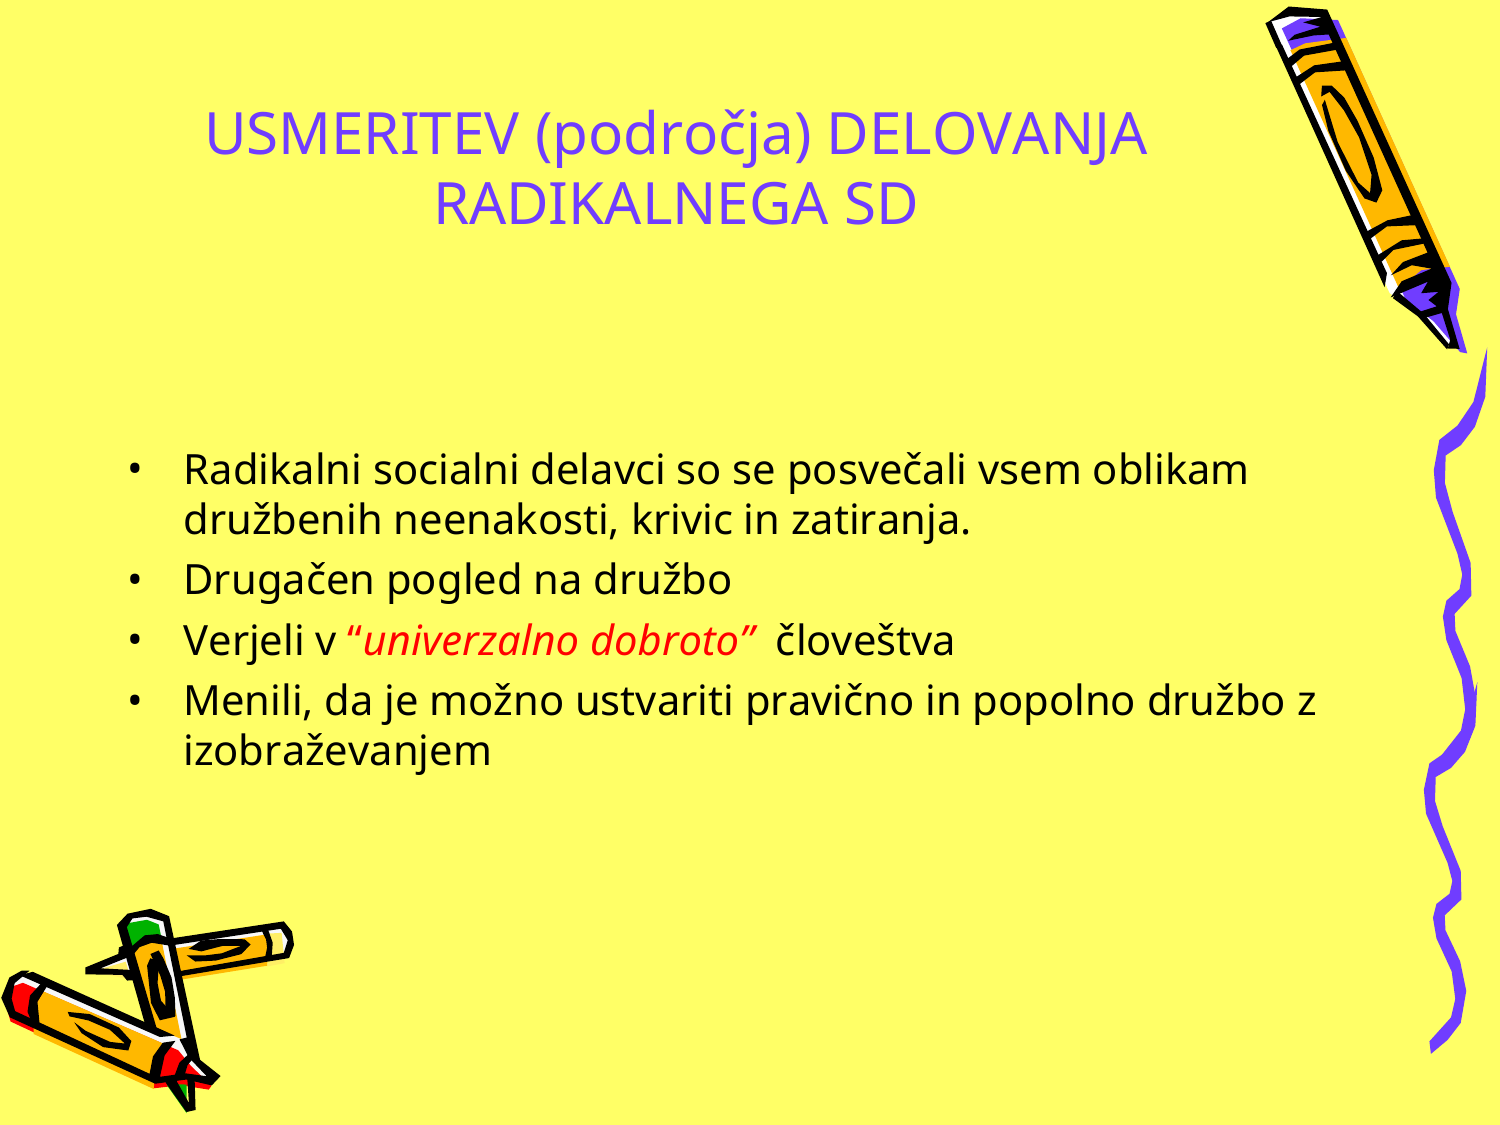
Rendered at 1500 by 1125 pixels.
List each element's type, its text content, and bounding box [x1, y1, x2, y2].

title USMERITEV (področja) DELOVANJA RADIKALNEGA SD [112, 24, 1240, 244]
list Radikalni socialni delavci so se posvečali vsem oblikam družbenih neenakosti, krivic in zatiranja. Drugačen pogled na družbo Verjeli v “univerzalno dobroto” človeštva Menili, da je možno ustvariti pravično in popolno družbo z izobraževanjem [112, 299, 1375, 901]
